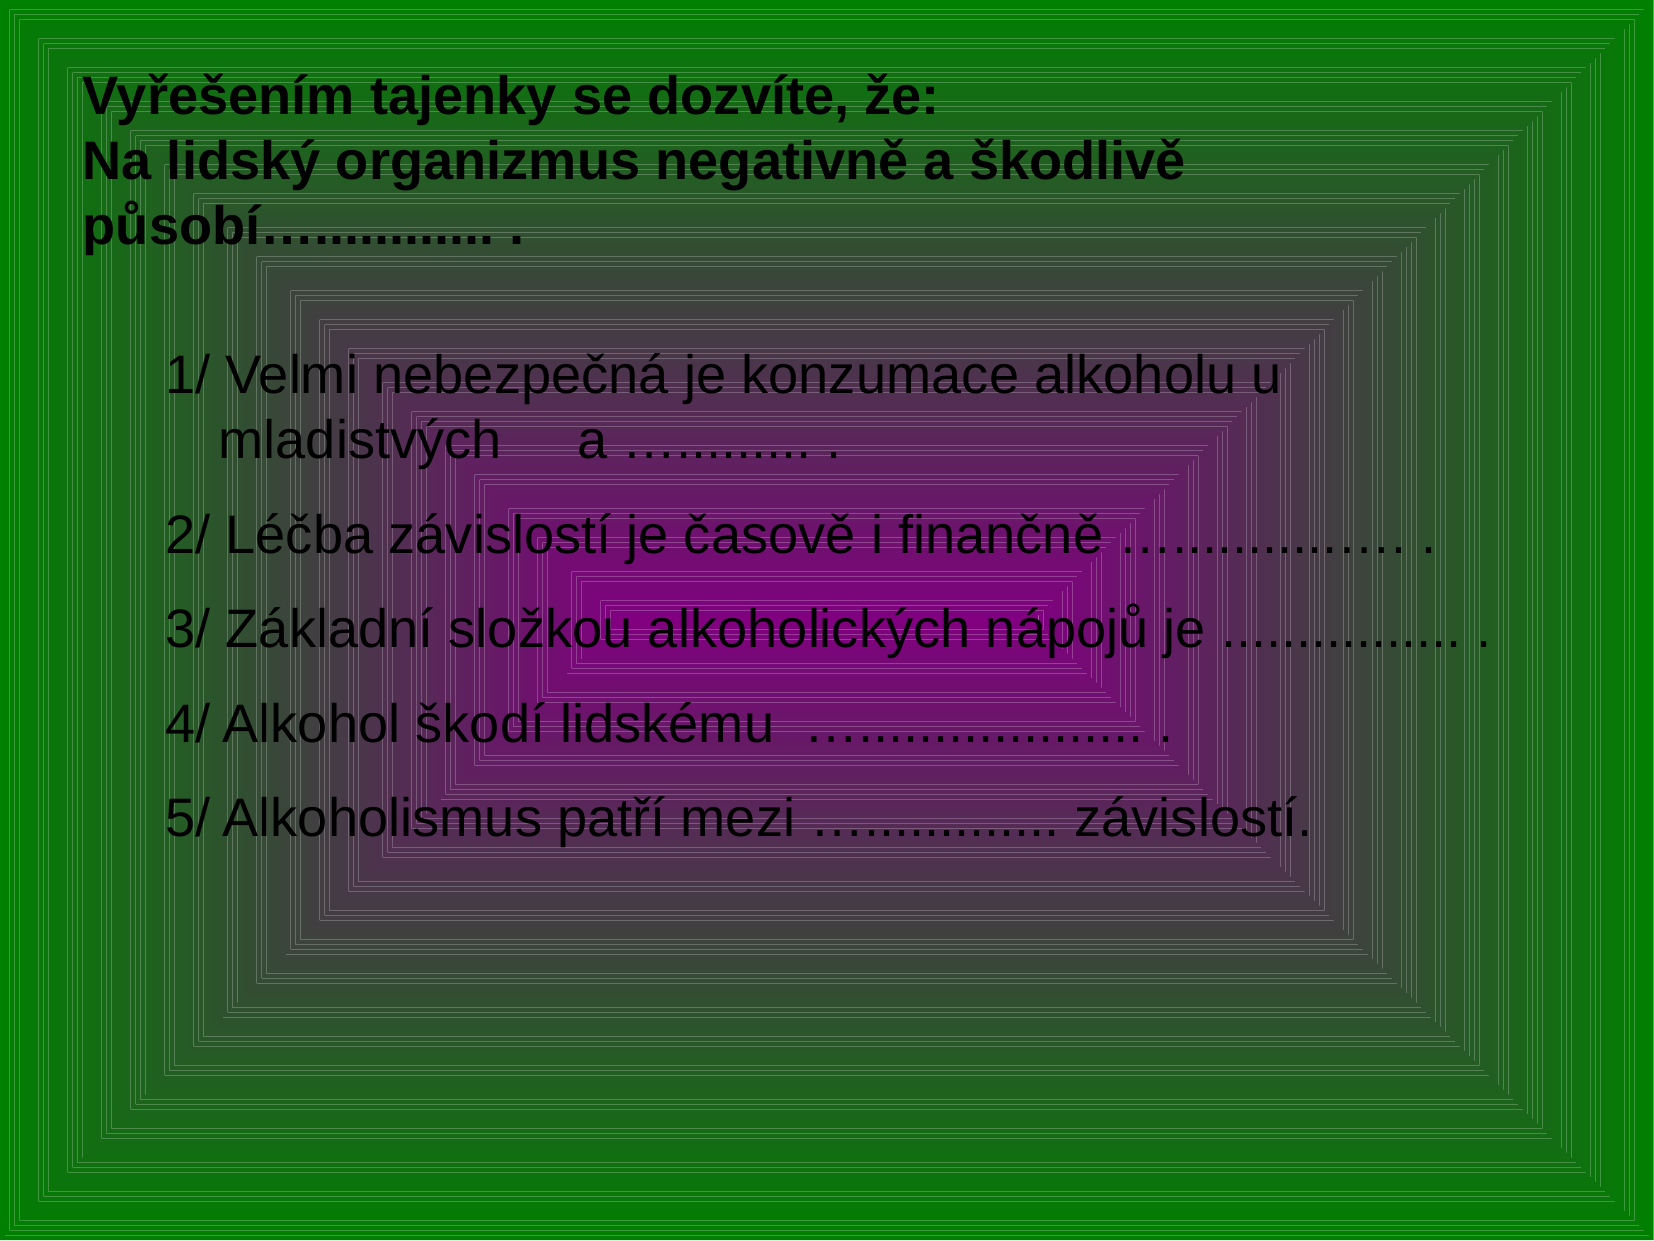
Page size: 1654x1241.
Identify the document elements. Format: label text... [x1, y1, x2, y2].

title Vyřešením tajenky se dozvíte, že: Na lidský organizmus negativně a škodlivě působí…............ . [82, 49, 1571, 266]
list 1/ Velmi nebezpečná je konzumace alkoholu u mladistvých a …......... . 2/ Léčba závislostí je časově i finančně …...........…. . 3/ Základní složkou alkoholických nápojů je ................ . 4/ Alkohol škodí lidskému …................... . 5/ Alkoholismus patří mezi …............. závislostí. [76, 339, 1565, 901]
